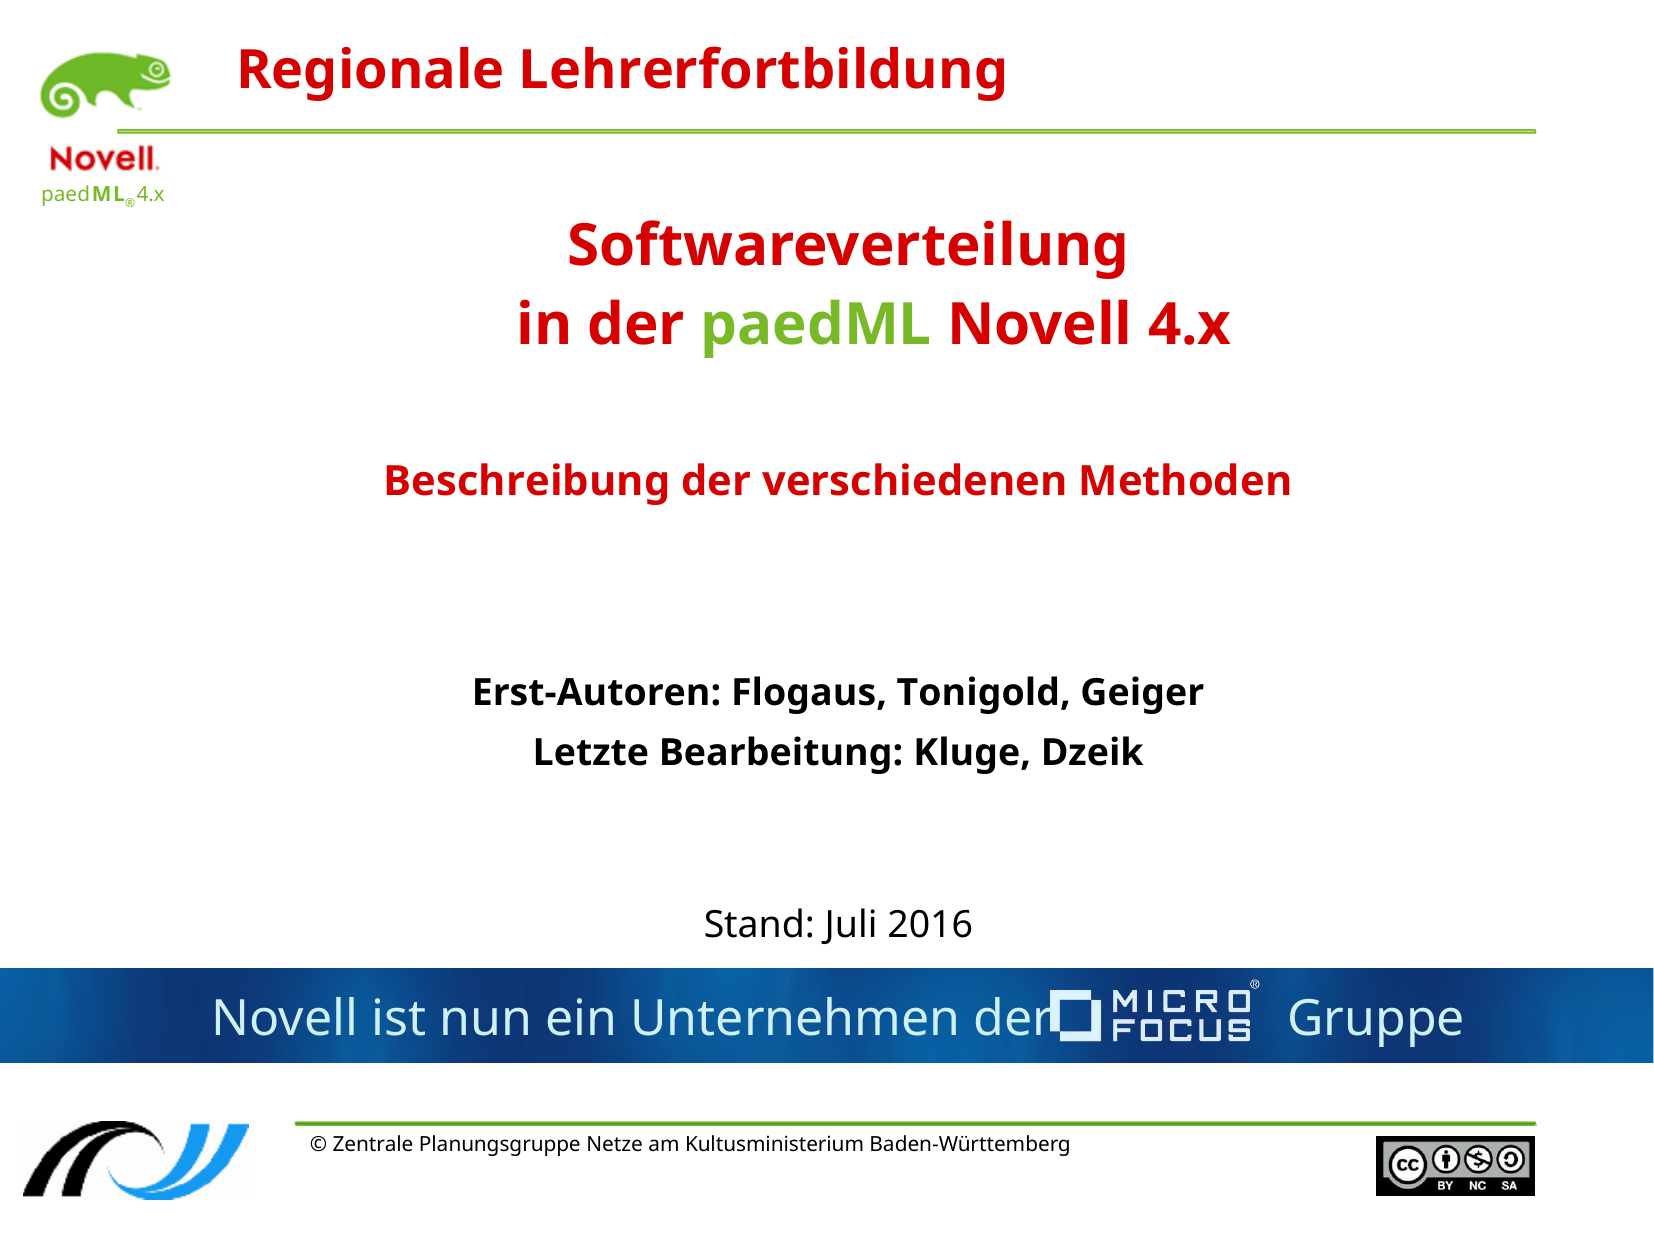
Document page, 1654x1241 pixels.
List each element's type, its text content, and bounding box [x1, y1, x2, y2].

picture [0, 968, 1654, 1063]
text_box Softwareverteilung in der paedML Novell 4.x Beschreibung der verschiedenen Methoden Erst-Autoren: Flogaus, Tonigold, Geiger Letzte Bearbeitung: Kluge, Dzeik Stand: Juli 2016 [248, 177, 1430, 968]
text_box Novell ist nun ein Unternehmen der Gruppe [196, 974, 1457, 1050]
title Regionale Lehrerfortbildung [236, 17, 1536, 119]
picture [1376, 1136, 1535, 1196]
picture [26, 35, 184, 193]
picture [23, 1121, 249, 1200]
text_box © Zentrale Planungsgruppe Netze am Kultusministerium Baden-Württemberg [295, 1122, 1359, 1162]
